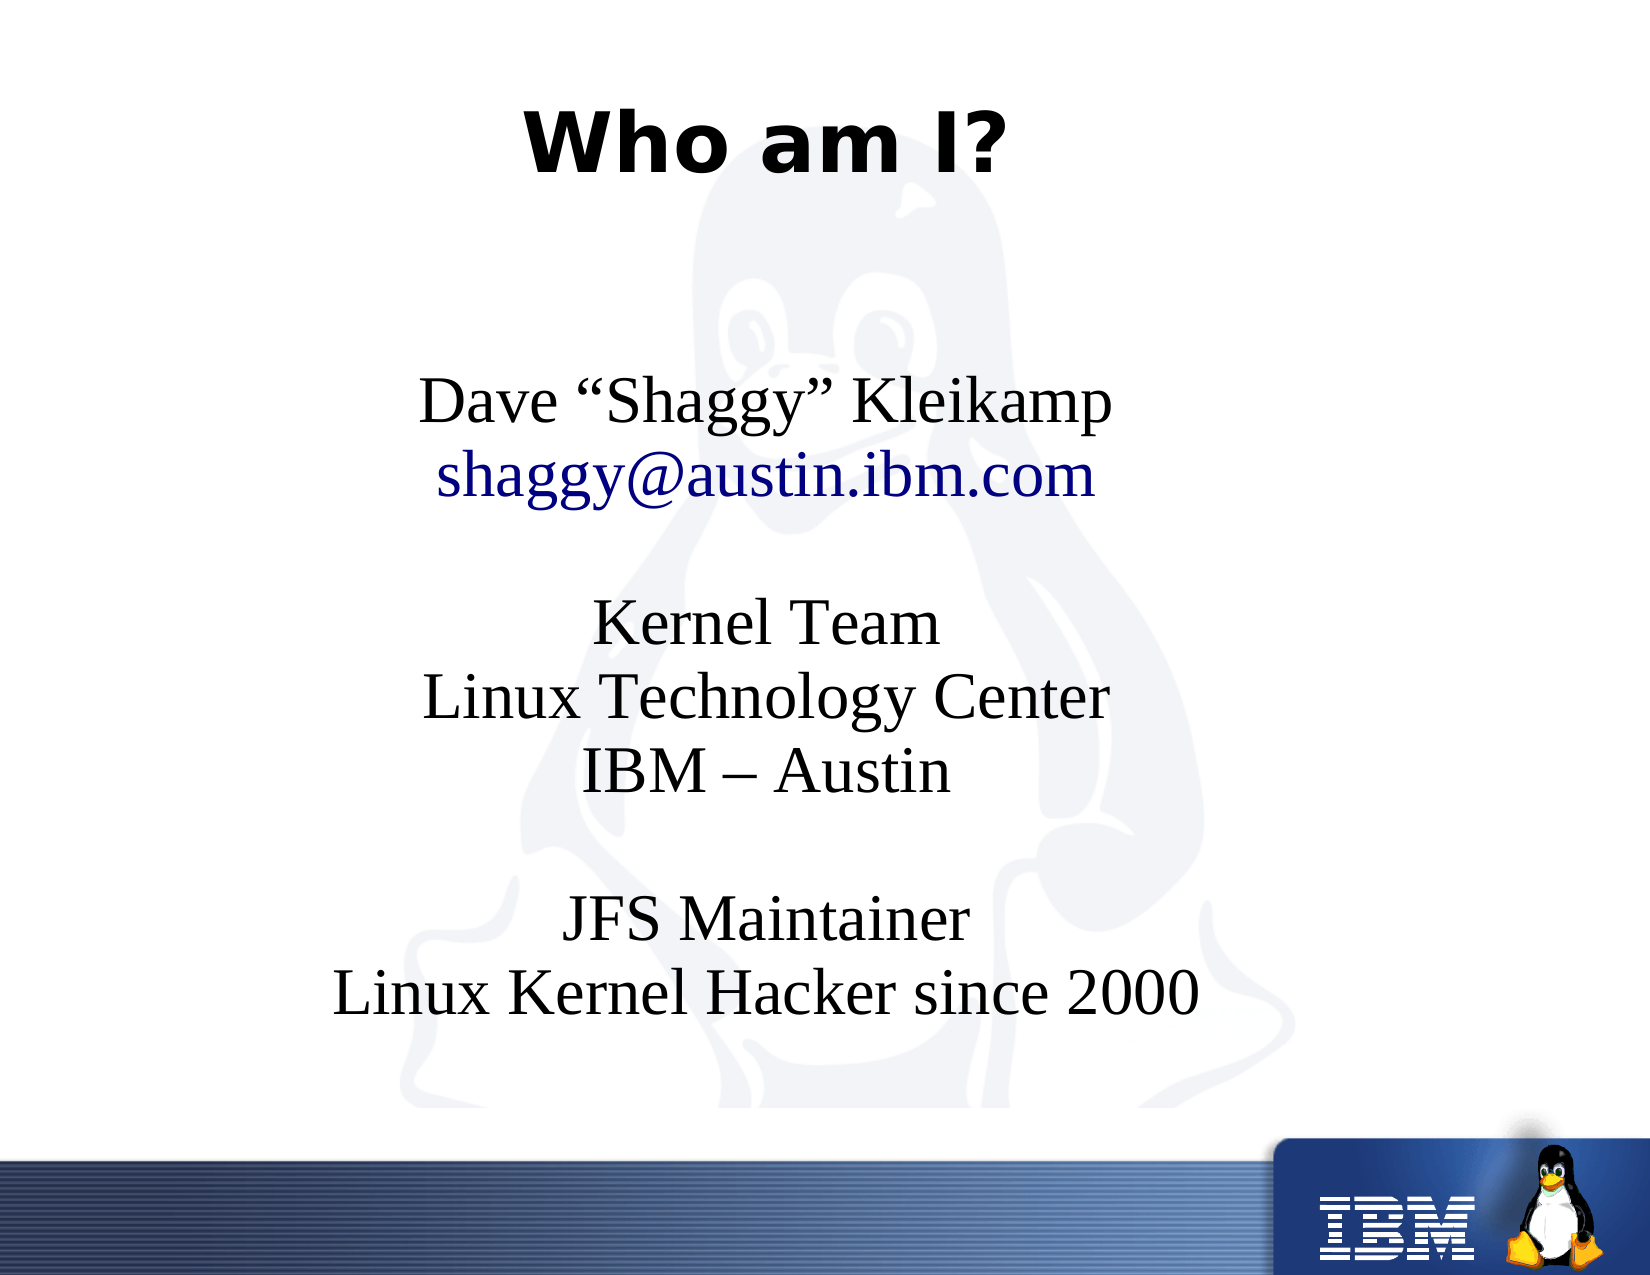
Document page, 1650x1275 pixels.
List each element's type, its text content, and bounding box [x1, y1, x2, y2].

subtitle Dave “Shaggy” Kleikamp shaggy@austin.ibm.com Kernel Team Linux Technology Center IBM – Austin JFS Maintainer Linux Kernel Hacker since 2000 [76, 221, 1457, 1171]
title Who am I? [76, 76, 1457, 211]
